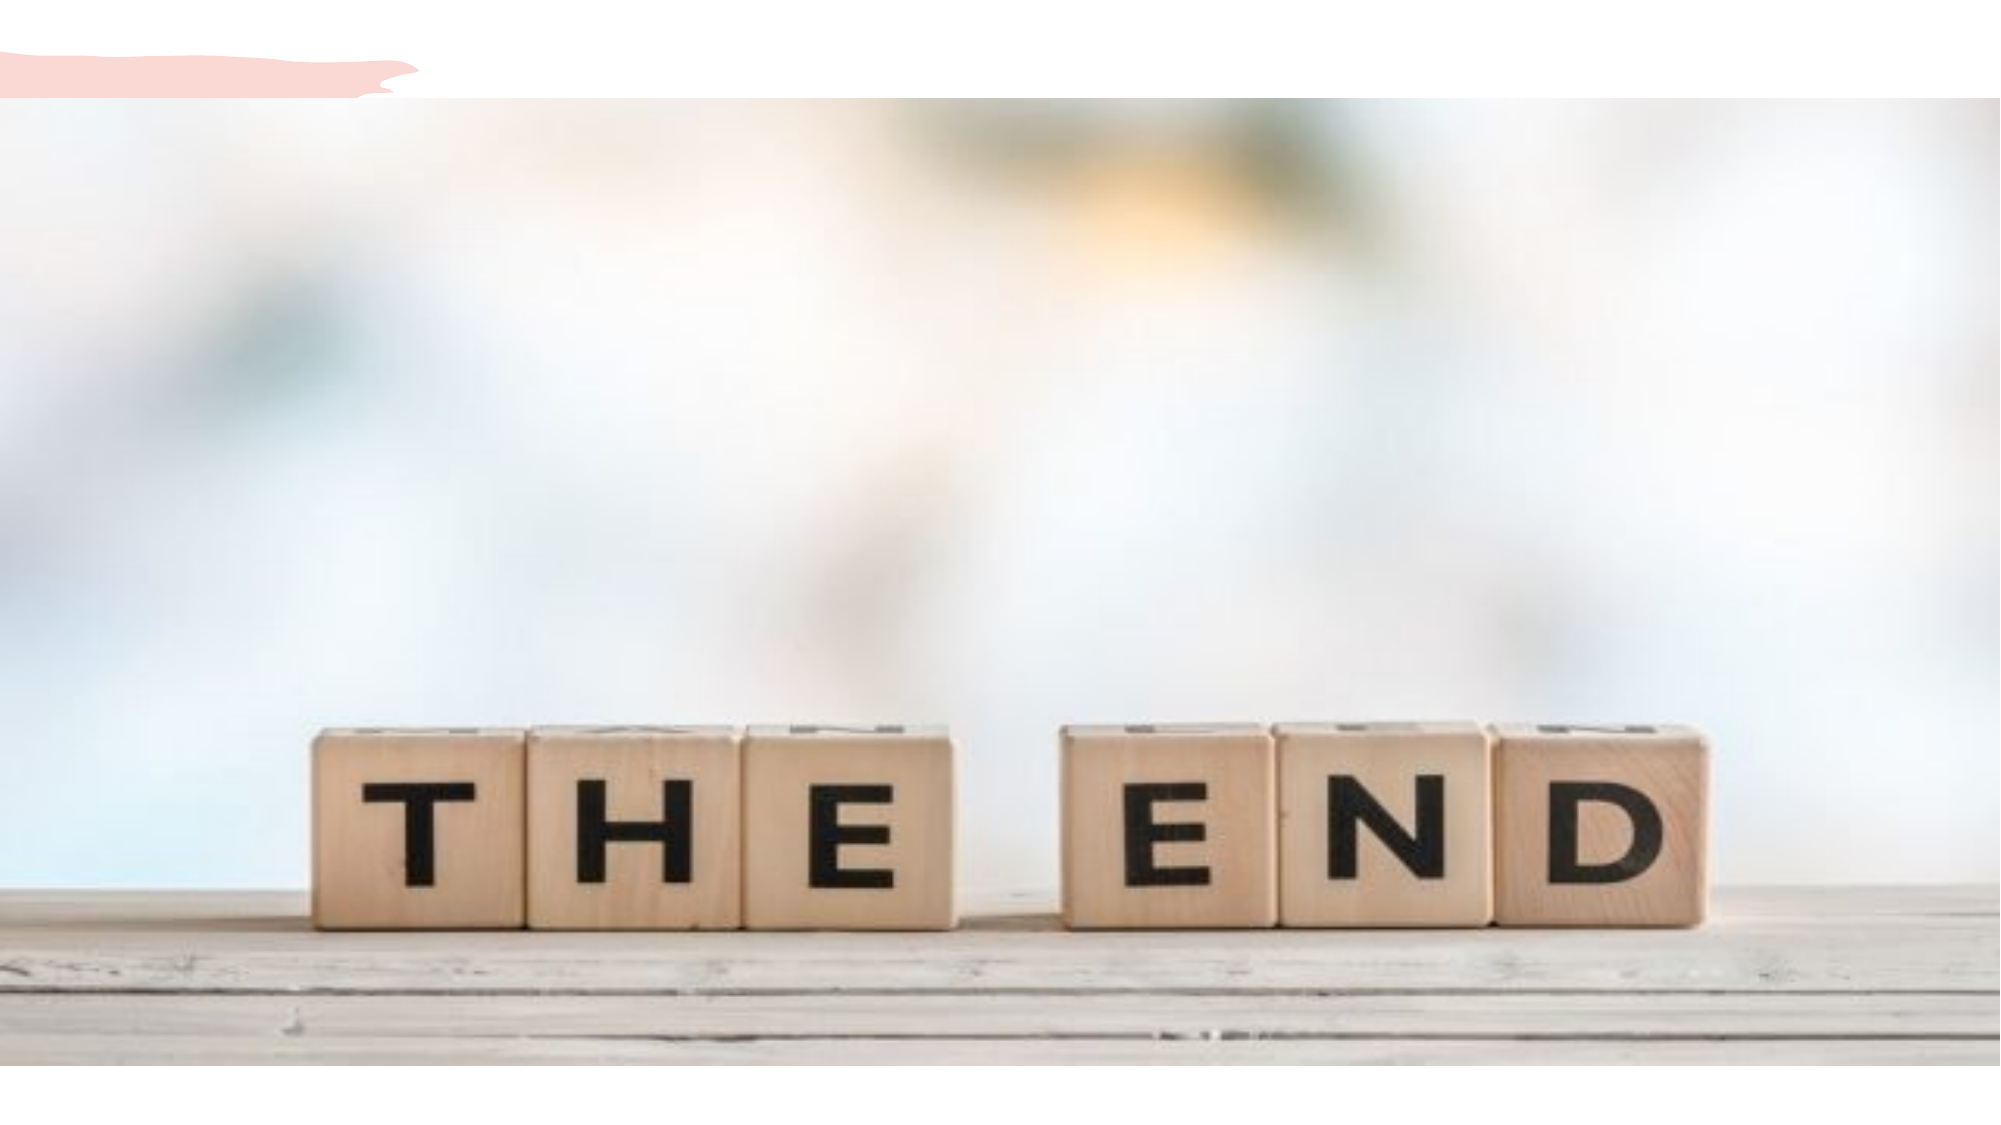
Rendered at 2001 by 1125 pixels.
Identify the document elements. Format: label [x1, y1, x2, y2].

picture [0, 99, 2000, 1066]
